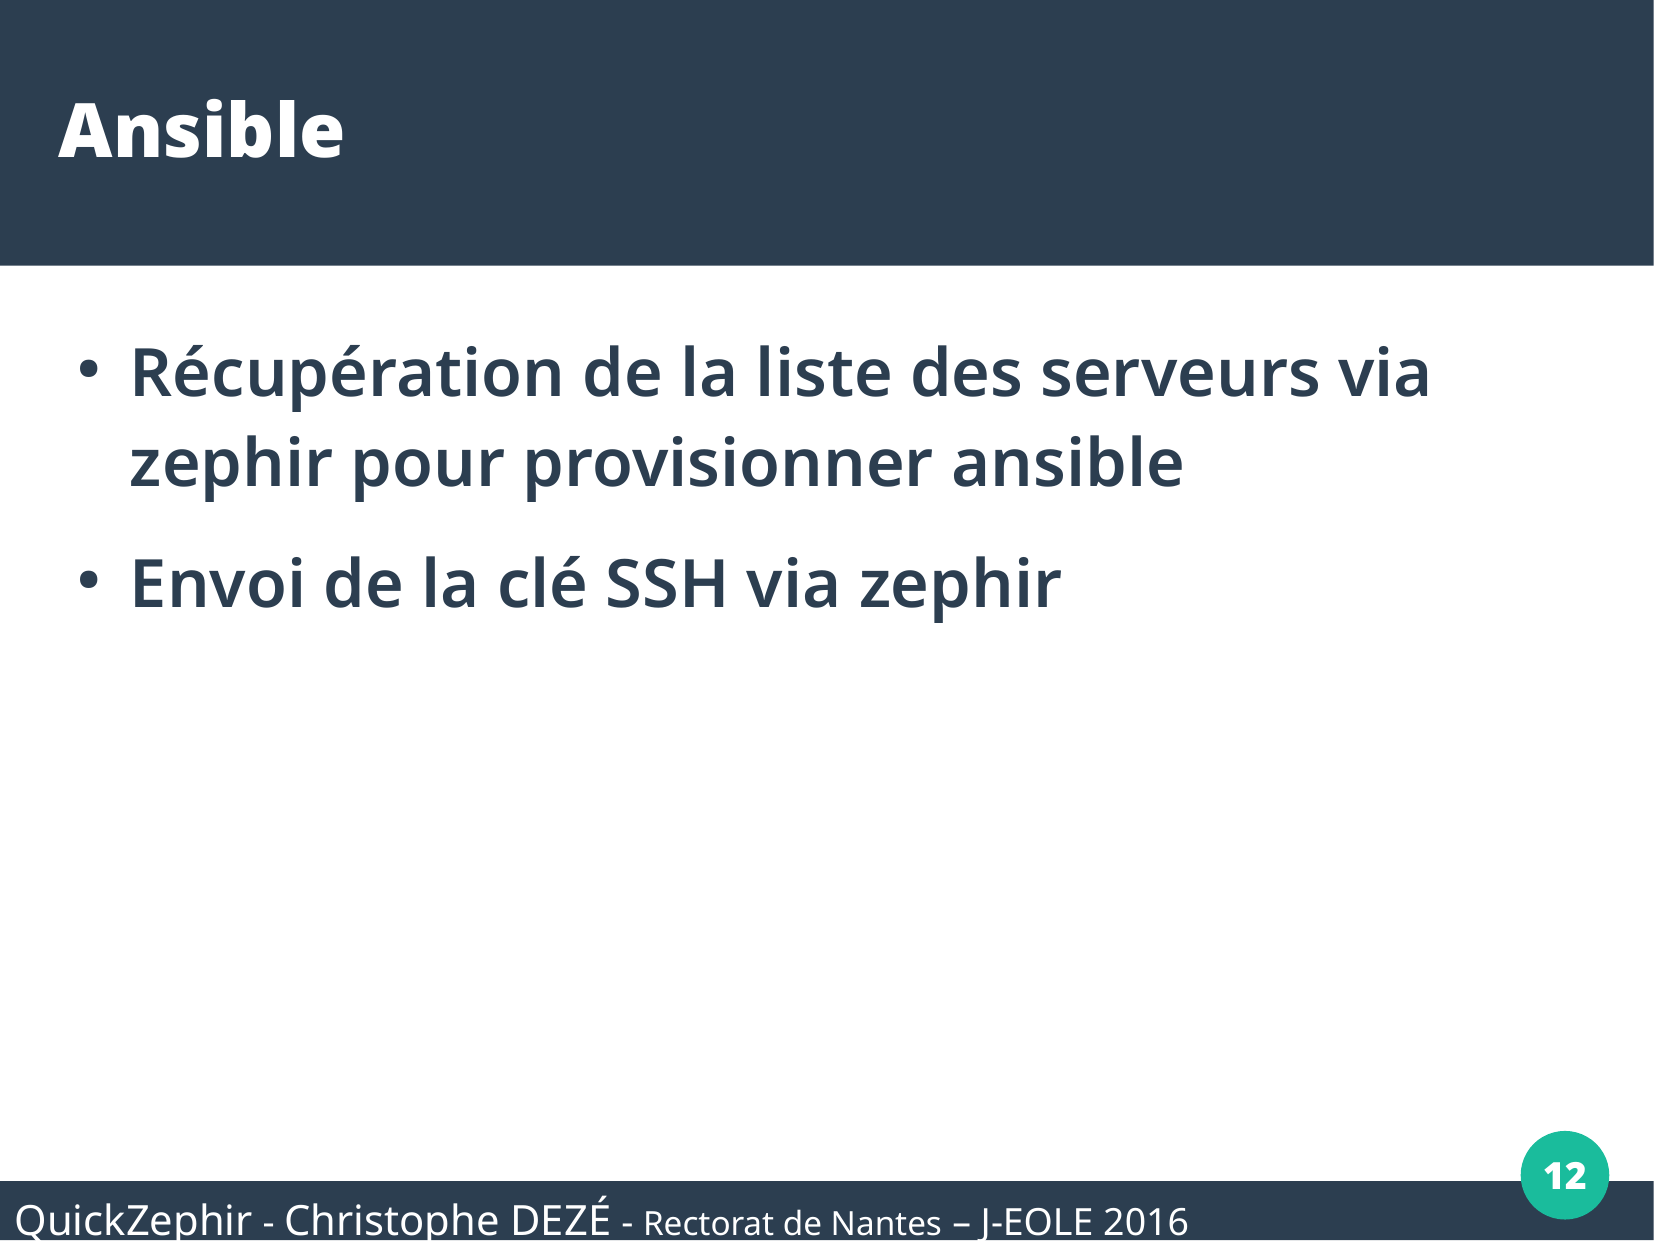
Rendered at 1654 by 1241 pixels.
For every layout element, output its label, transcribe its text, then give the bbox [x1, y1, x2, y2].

list Récupération de la liste des serveurs via zephir pour provisionner ansible Envoi de la clé SSH via zephir [59, 324, 1595, 1152]
title Ansible [59, 49, 1595, 207]
